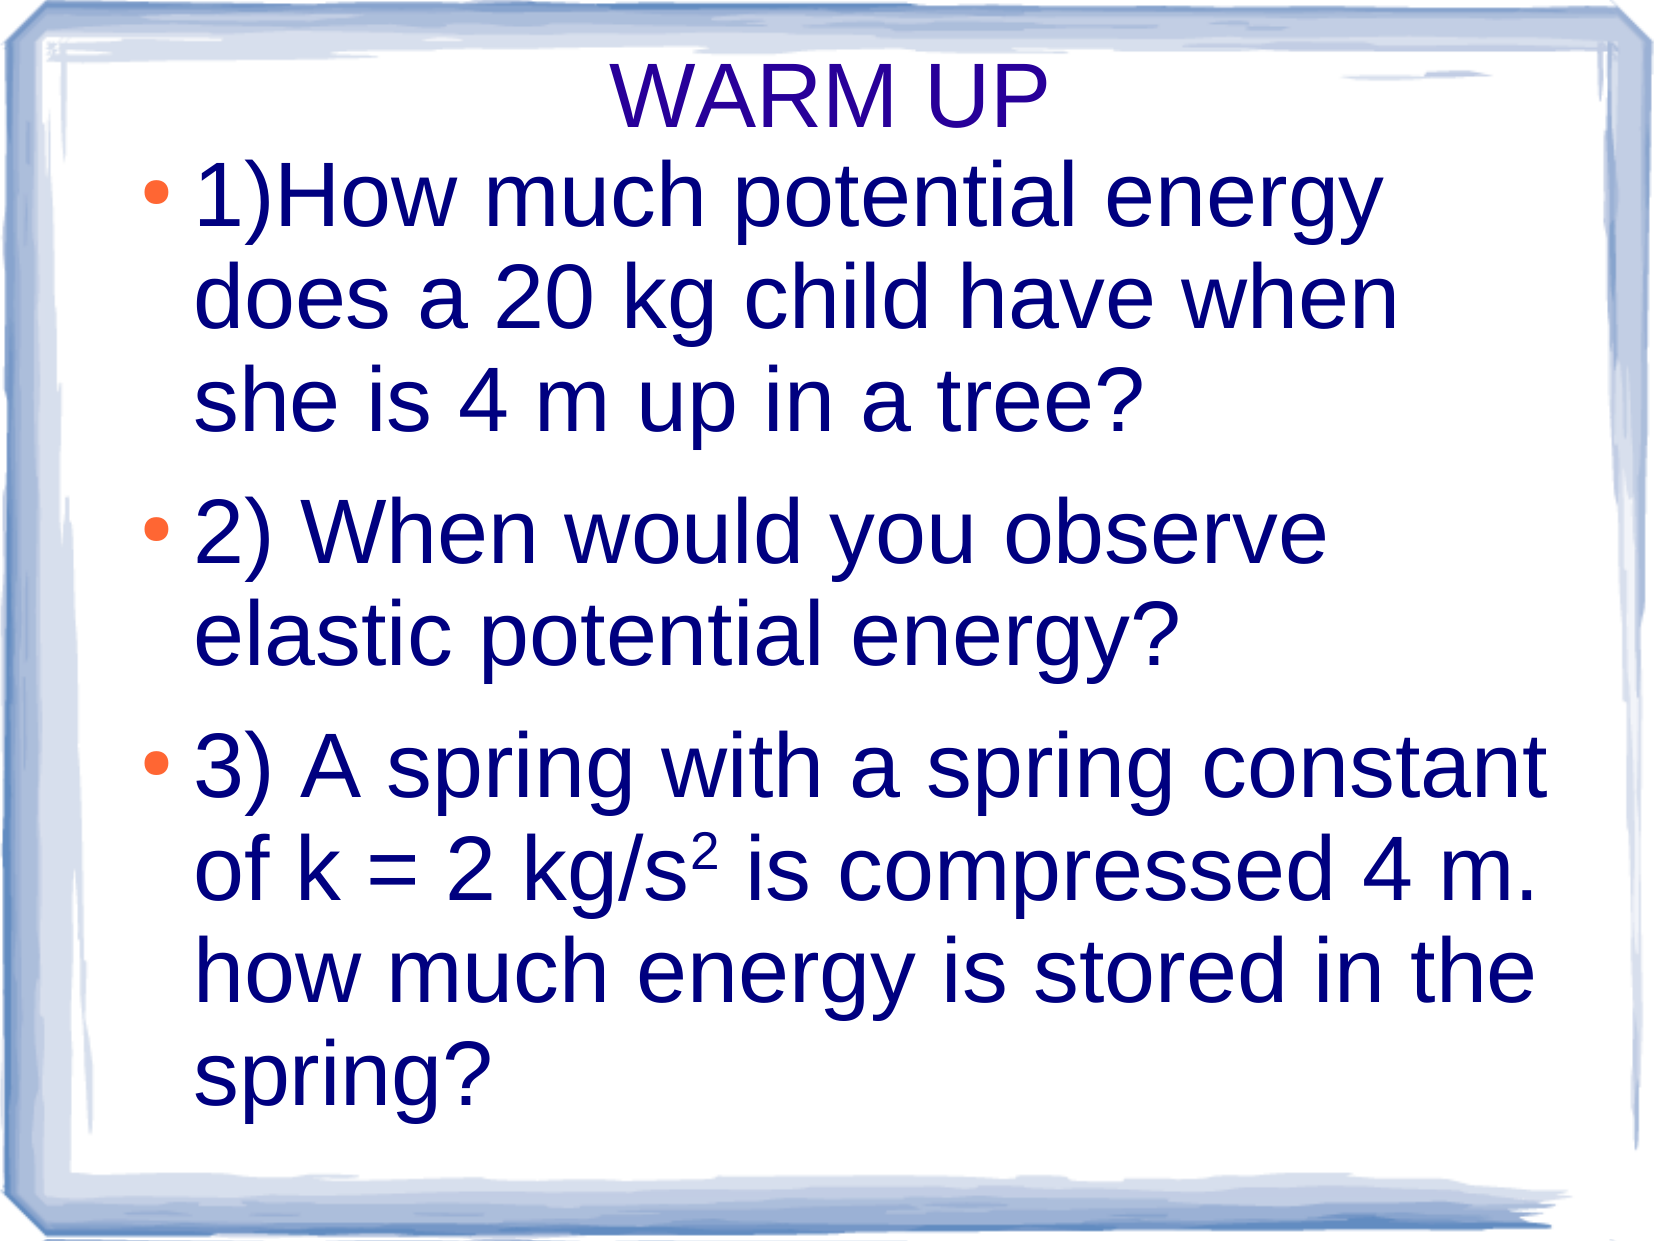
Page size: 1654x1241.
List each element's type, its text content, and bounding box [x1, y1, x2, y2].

list 1)How much potential energy does a 20 kg child have when she is 4 m up in a tree? 2) When would you observe elastic potential energy? 3) A spring with a spring constant of k = 2 kg/s2 is compressed 4 m. how much energy is stored in the spring? [122, 143, 1576, 1129]
picture [0, 0, 1654, 1241]
title WARM UP [86, 0, 1576, 193]
